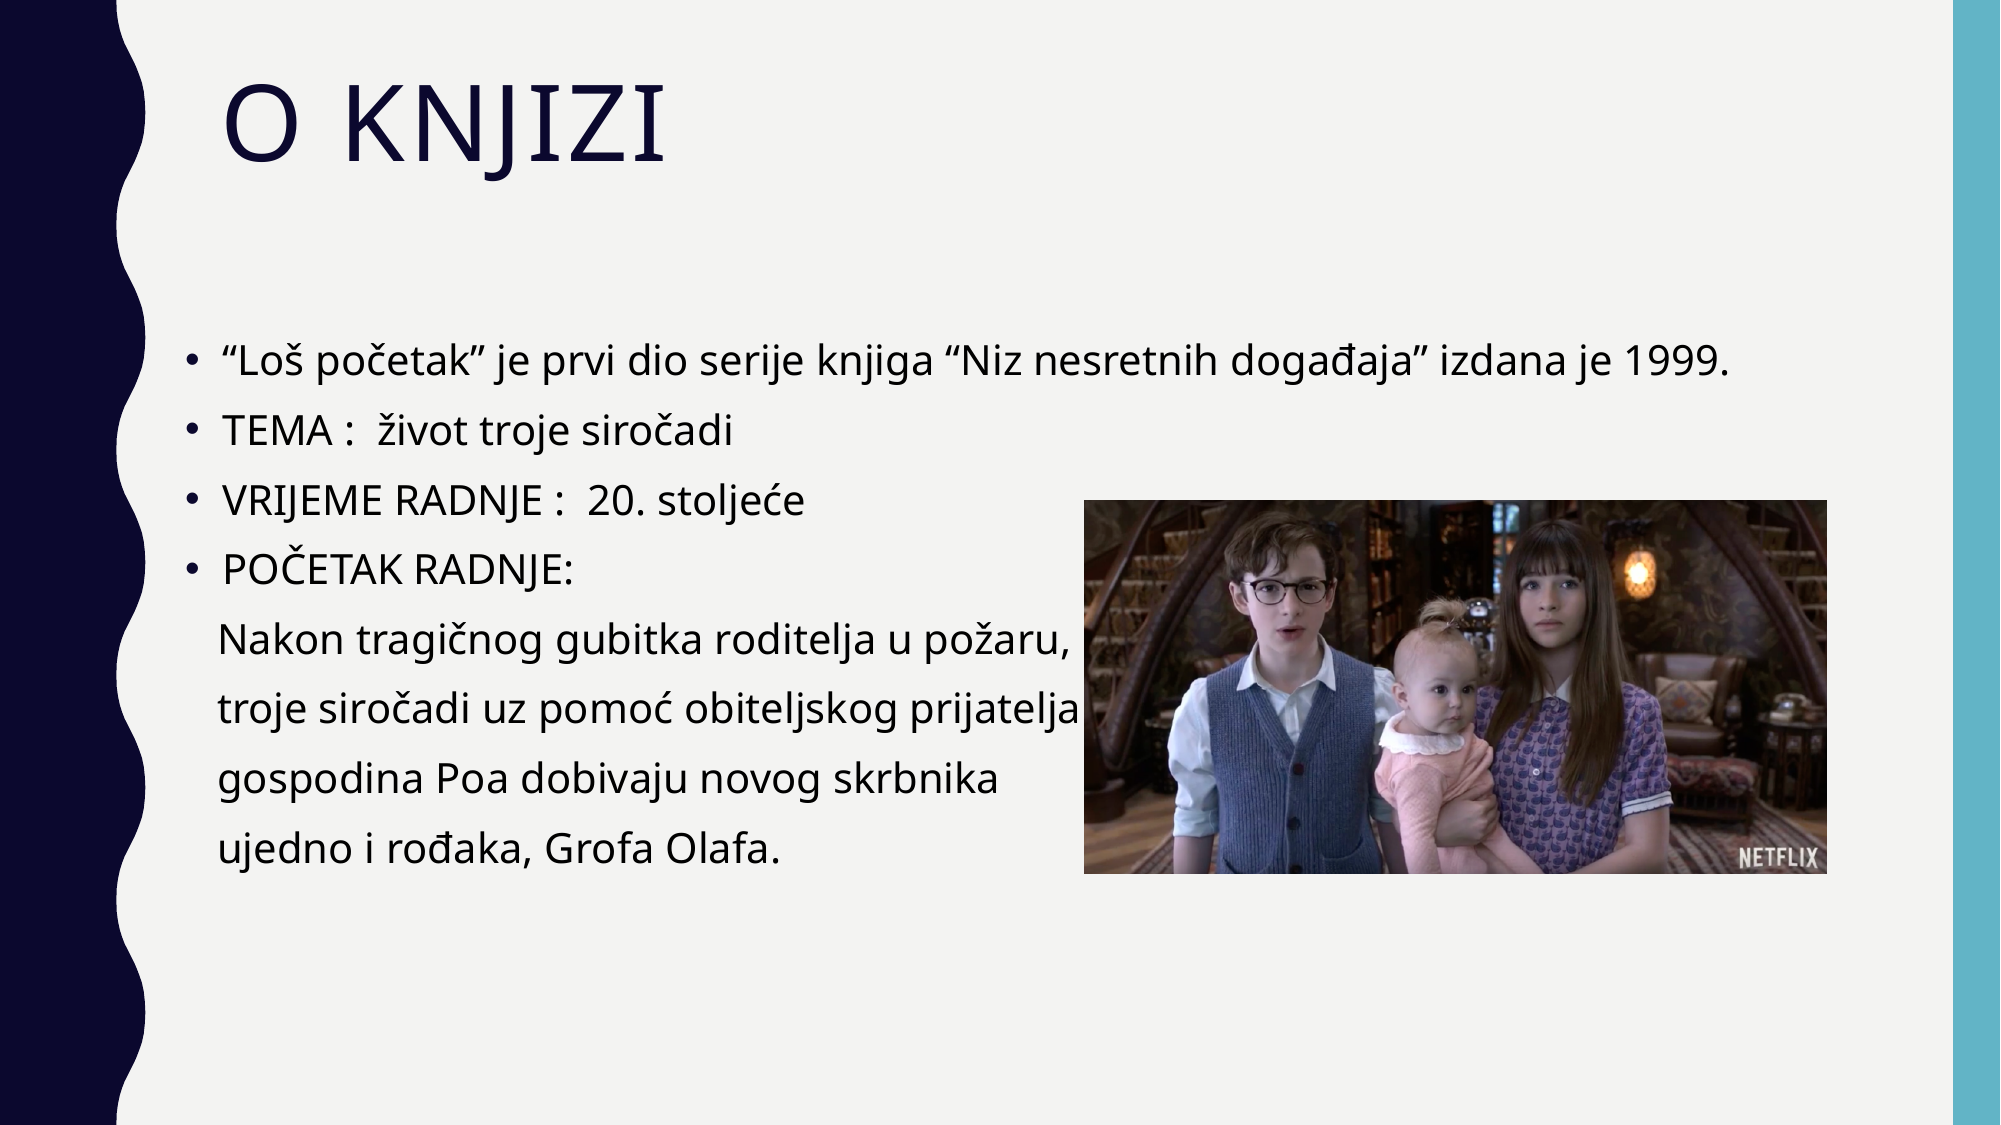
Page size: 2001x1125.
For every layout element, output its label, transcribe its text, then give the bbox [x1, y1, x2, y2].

picture [1084, 500, 1827, 874]
title O knjizi [205, 62, 1876, 308]
list “Loš početak” je prvi dio serije knjiga “Niz nesretnih događaja” izdana je 1999. TEMA : život troje siročadi VRIJEME RADNJE : 20. stoljeće POČETAK RADNJE: Nakon tragičnog gubitka roditelja u požaru, troje siročadi uz pomoć obiteljskog prijatelja gospodina Poa dobivaju novog skrbnika ujedno i rođaka, Grofa Olafa. [170, 321, 1840, 911]
